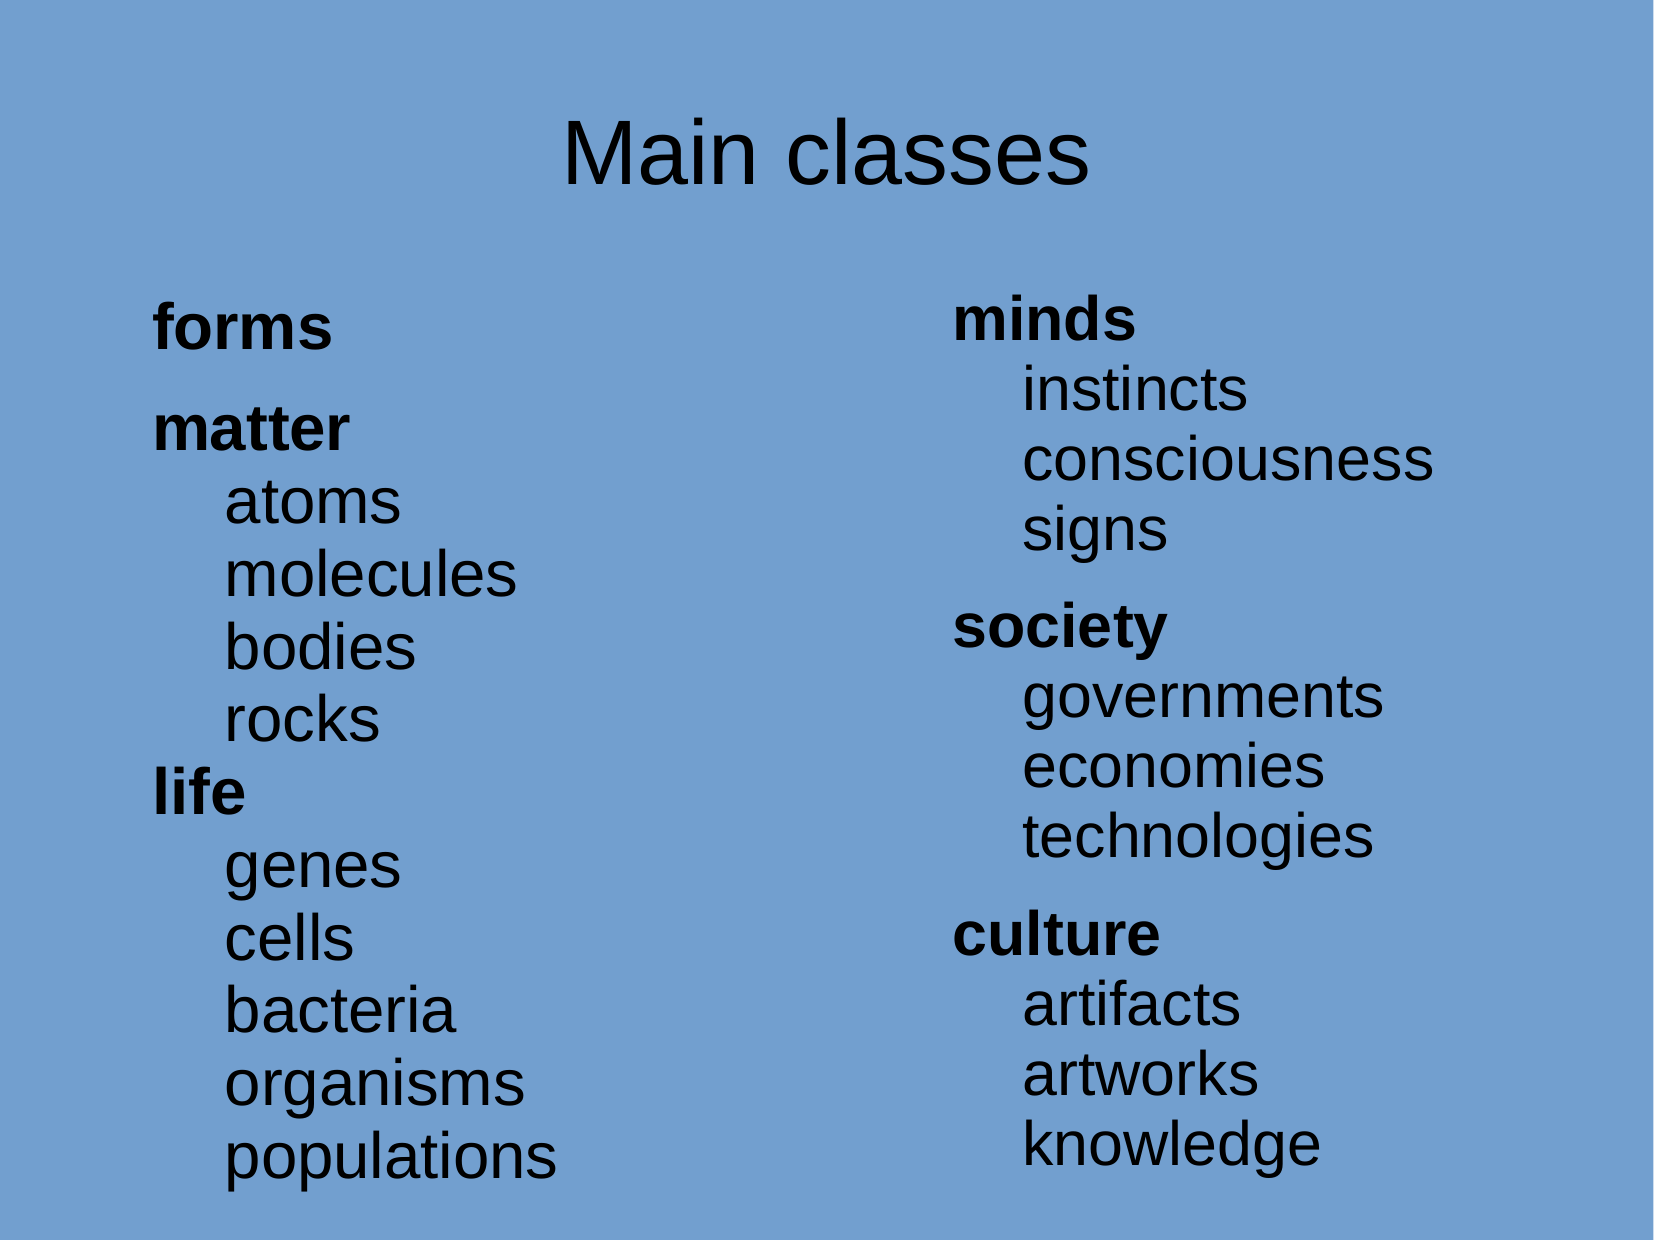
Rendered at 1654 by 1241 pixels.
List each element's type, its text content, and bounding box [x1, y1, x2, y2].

list forms matter atoms molecules bodies rocks life genes cells bacteria organisms populations [82, 290, 780, 1193]
title Main classes [82, 49, 1571, 257]
list minds instincts consciousness signs society governments economies technologies culture artifacts artworks knowledge [885, 283, 1583, 1187]
